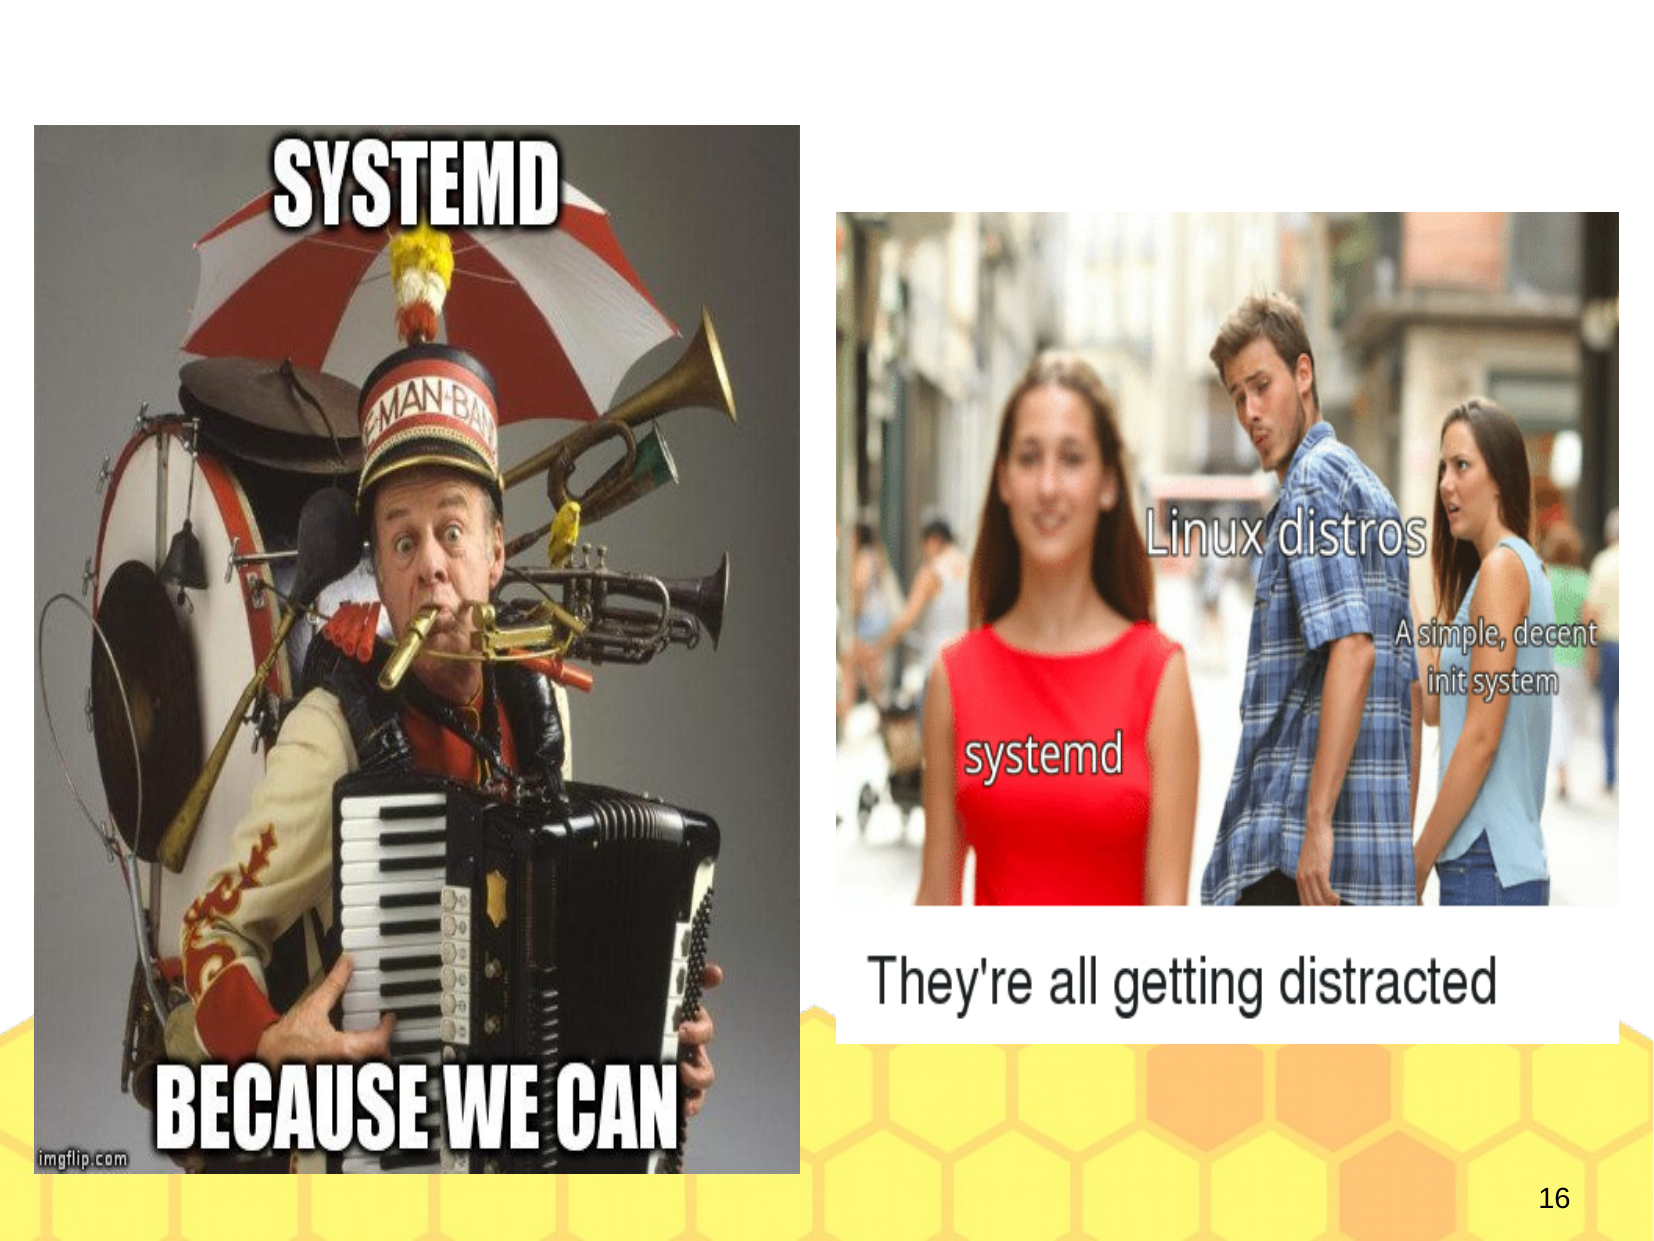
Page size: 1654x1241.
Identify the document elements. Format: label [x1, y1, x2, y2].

picture [0, 125, 1654, 1241]
